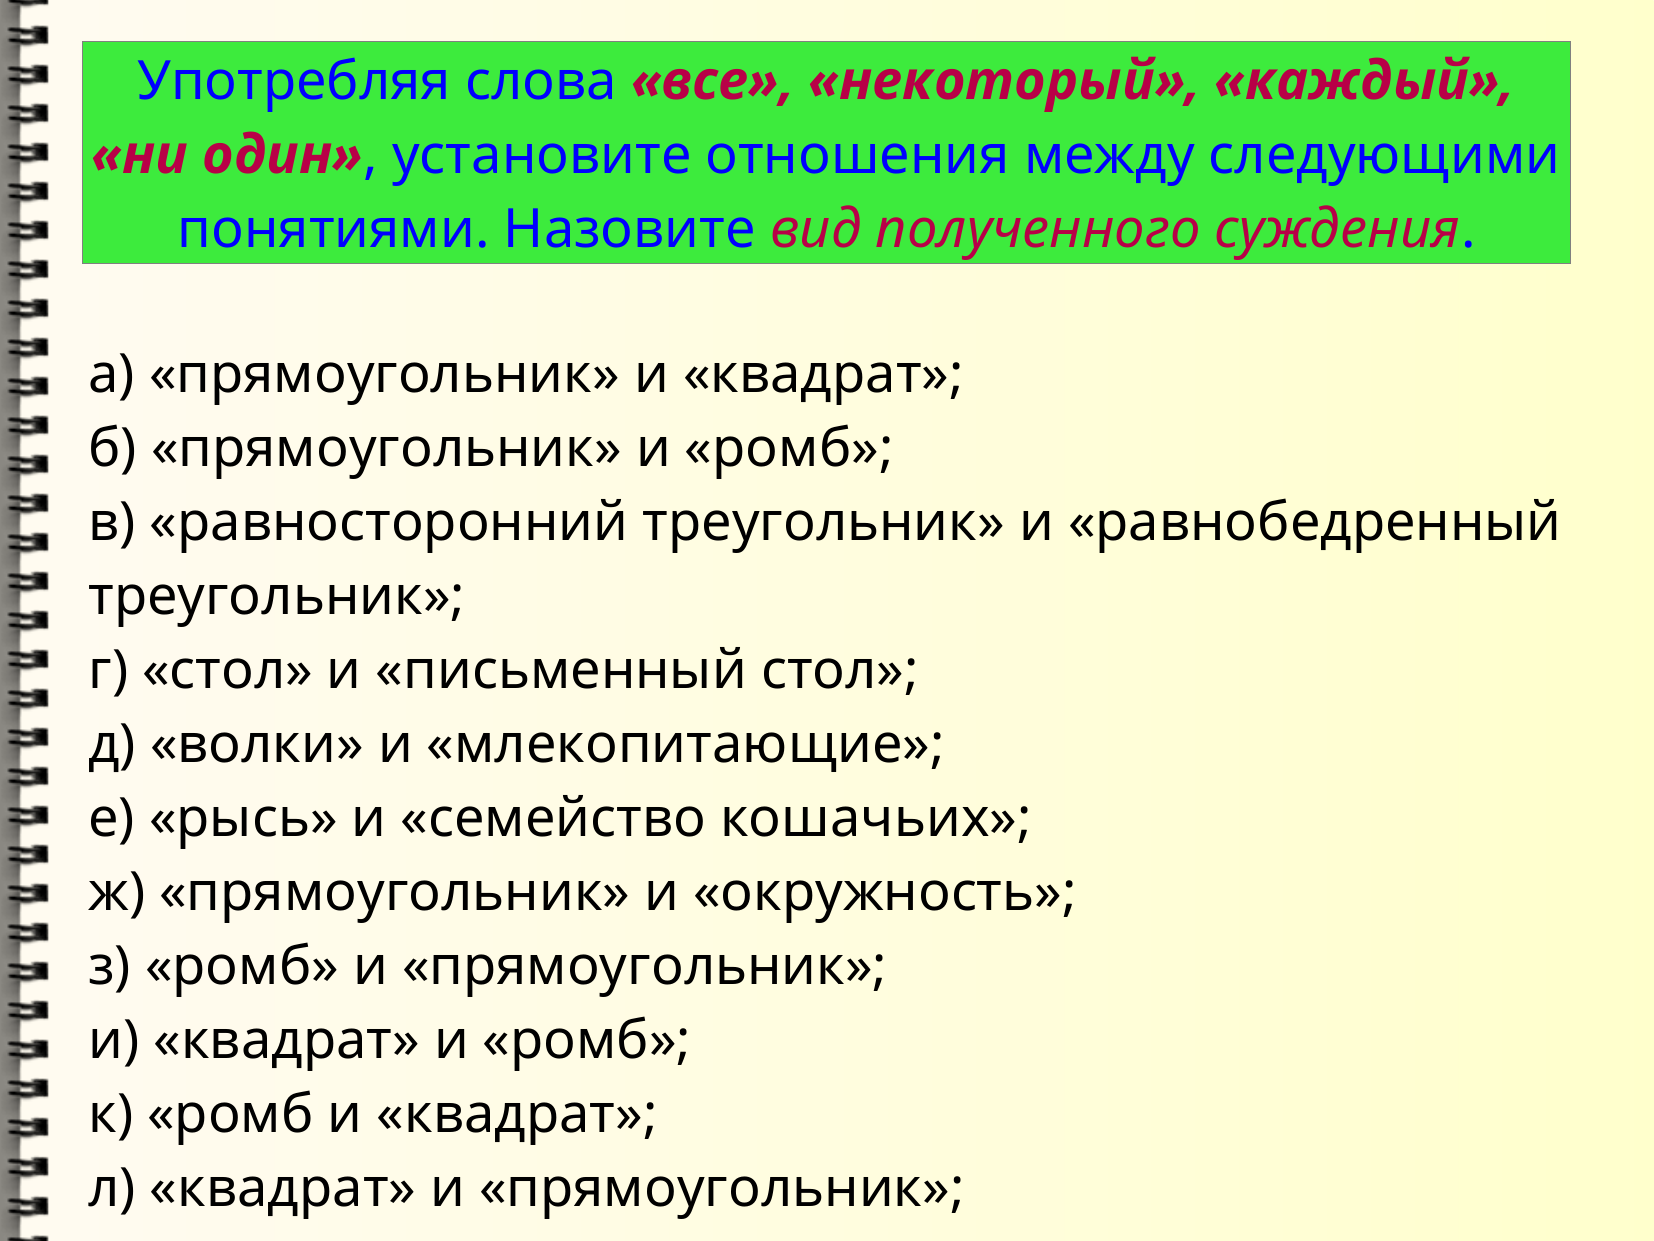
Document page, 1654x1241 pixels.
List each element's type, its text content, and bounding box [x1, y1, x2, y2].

title Употребляя слова «все», «некоторый», «каждый», «ни один», установите отношения между следующими понятиями. Назовите вид полученного суждения. [82, 42, 1571, 264]
picture [0, 0, 88, 1241]
subtitle а) «прямоугольник» и «квадрат»; б) «прямоугольник» и «ромб»; в) «равносторонний треугольник» и «равнобедренный треугольник»; г) «стол» и «письменный стол»; д) «волки» и «млекопитающие»; е) «рысь» и «семейство кошачьих»; ж) «прямоугольник» и «окружность»; з) «ромб» и «прямоугольник»; и) «квадрат» и «ромб»; к) «ромб и «квадрат»; л) «квадрат» и «прямоугольник»; [88, 324, 1577, 1241]
